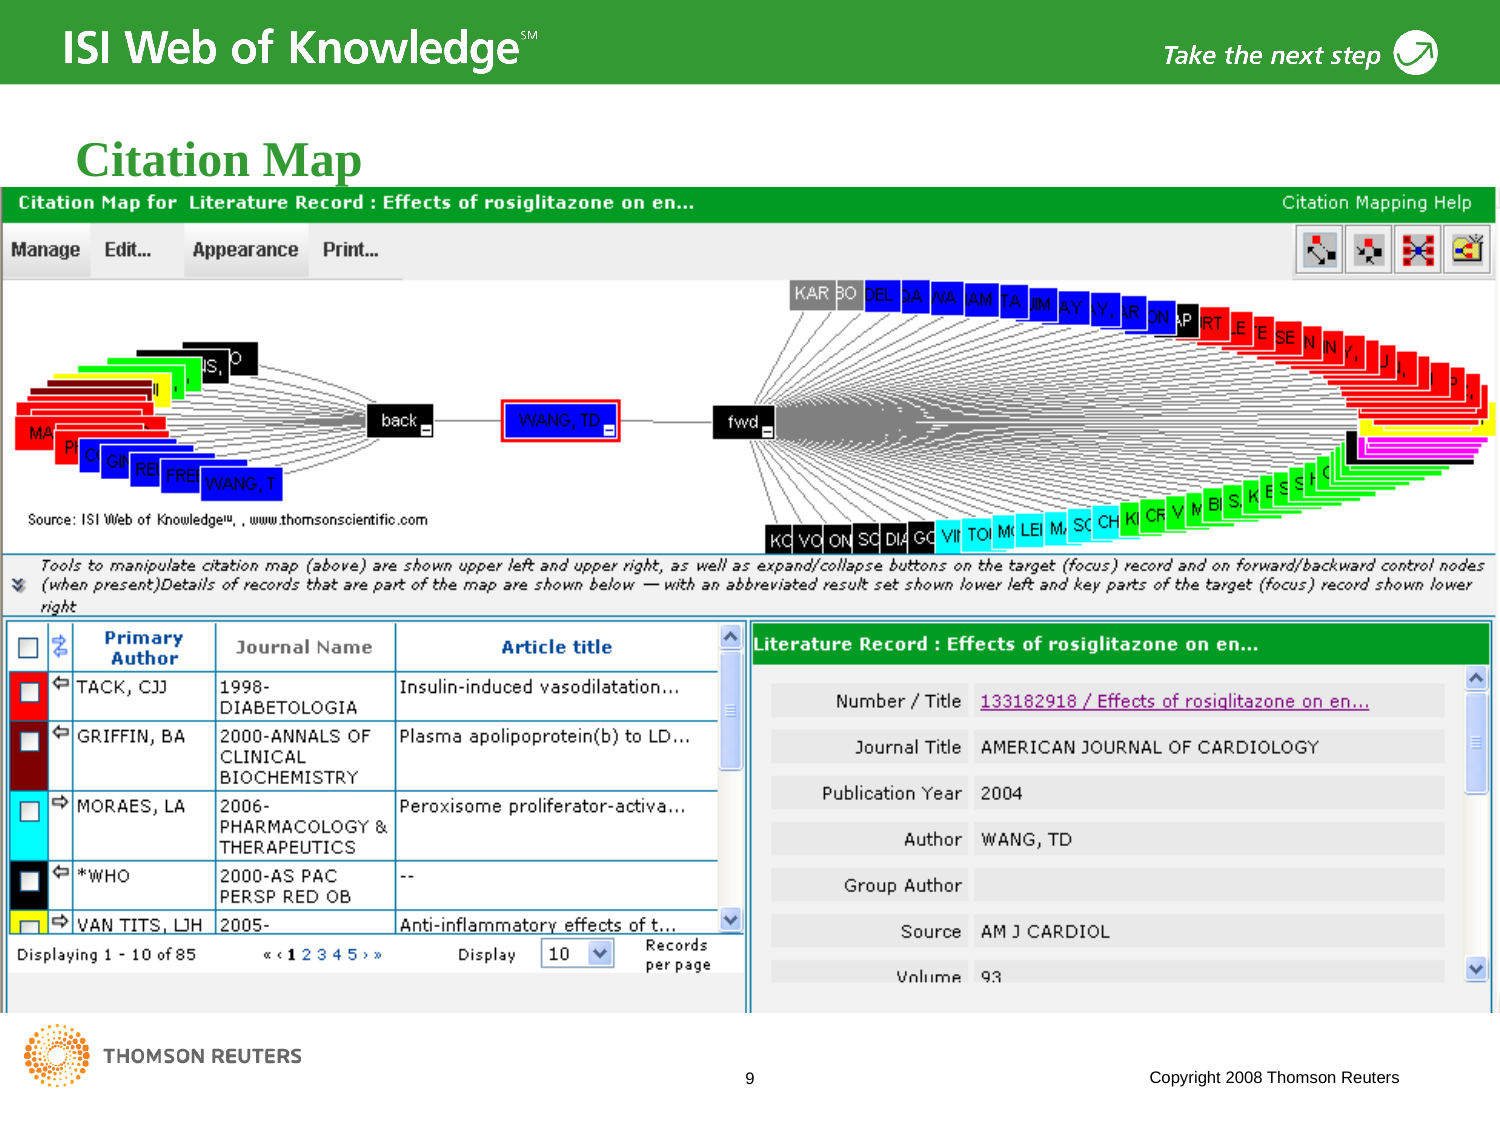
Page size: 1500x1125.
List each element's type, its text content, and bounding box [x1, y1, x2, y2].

picture [0, 187, 1500, 1013]
title Citation Map [75, 111, 1426, 187]
